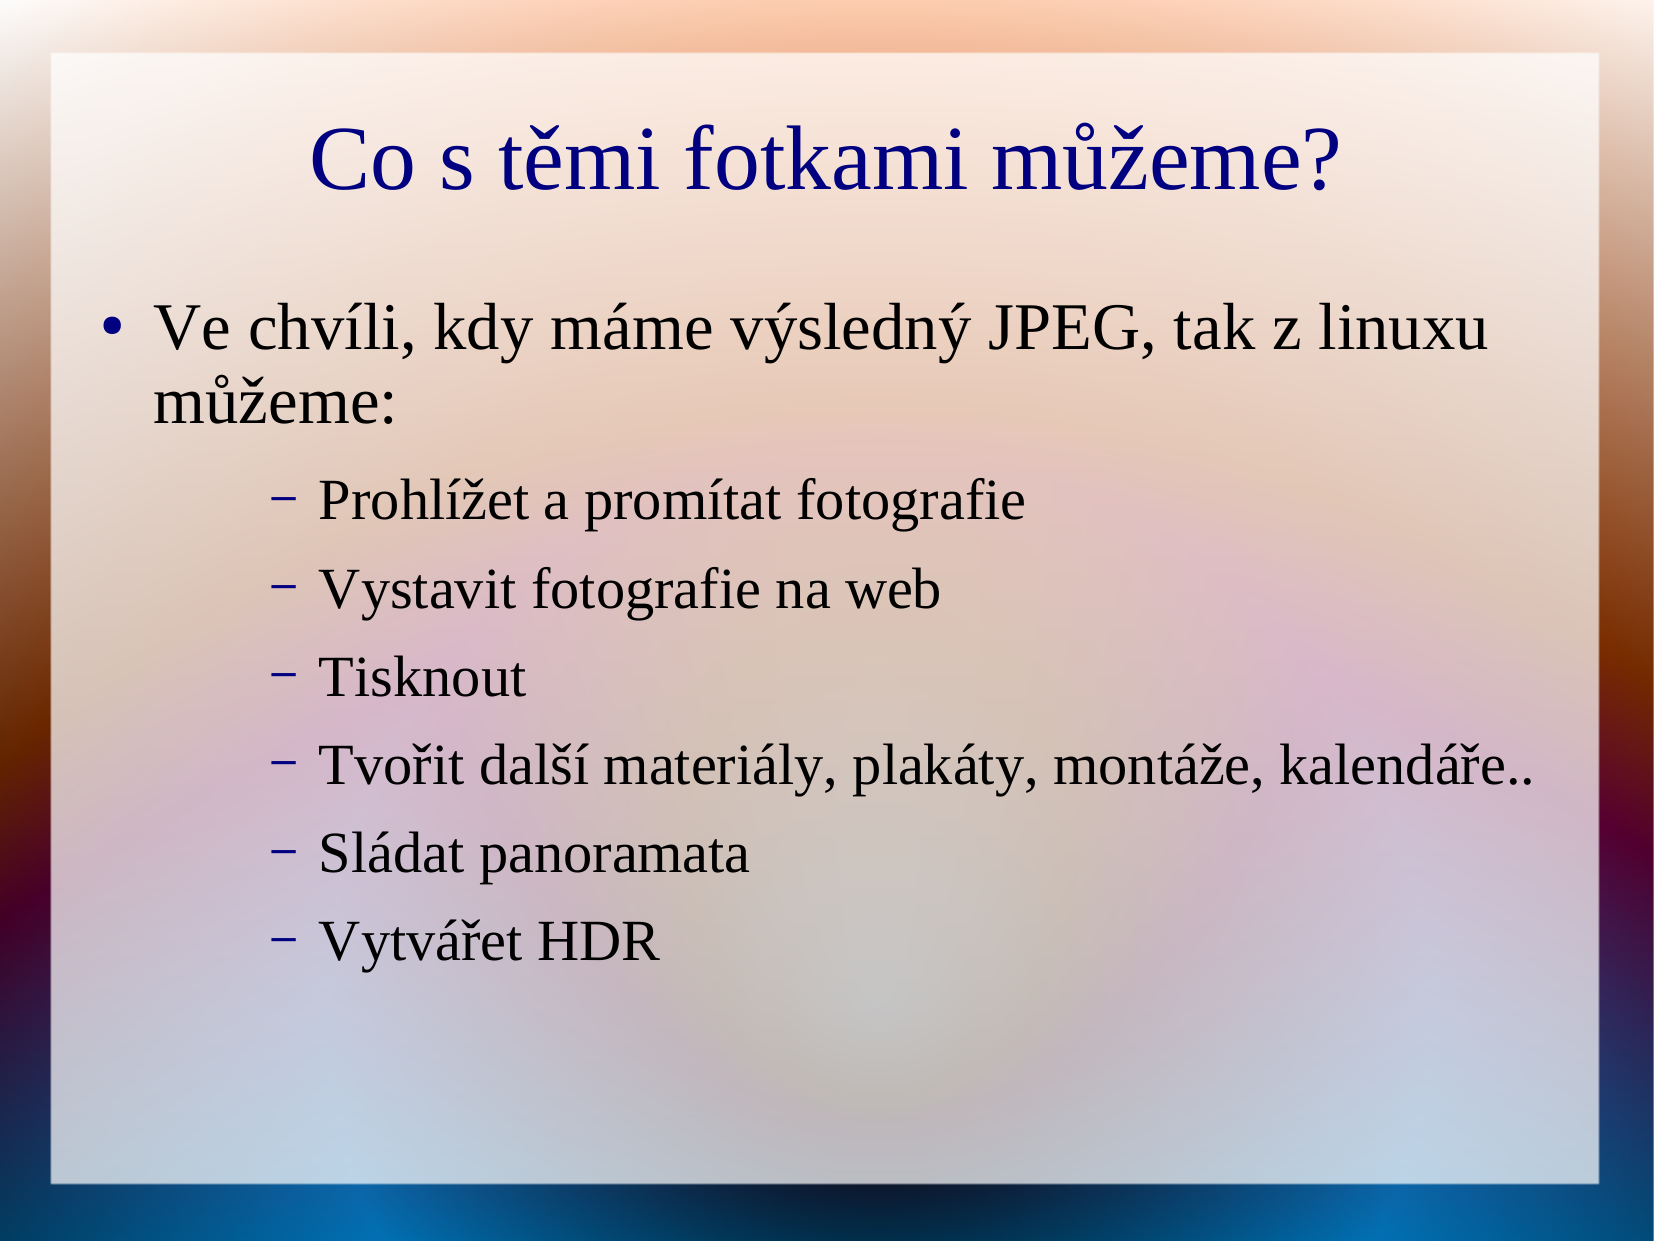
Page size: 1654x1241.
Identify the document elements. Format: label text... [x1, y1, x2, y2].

title Co s těmi fotkami můžeme? [82, 62, 1571, 256]
list Ve chvíli, kdy máme výsledný JPEG, tak z linuxu můžeme: Prohlížet a promítat fotografie Vystavit fotografie na web Tisknout Tvořit další materiály, plakáty, montáže, kalendáře.. Sládat panoramata Vytvářet HDR [82, 290, 1571, 1094]
picture [0, 0, 1654, 1241]
